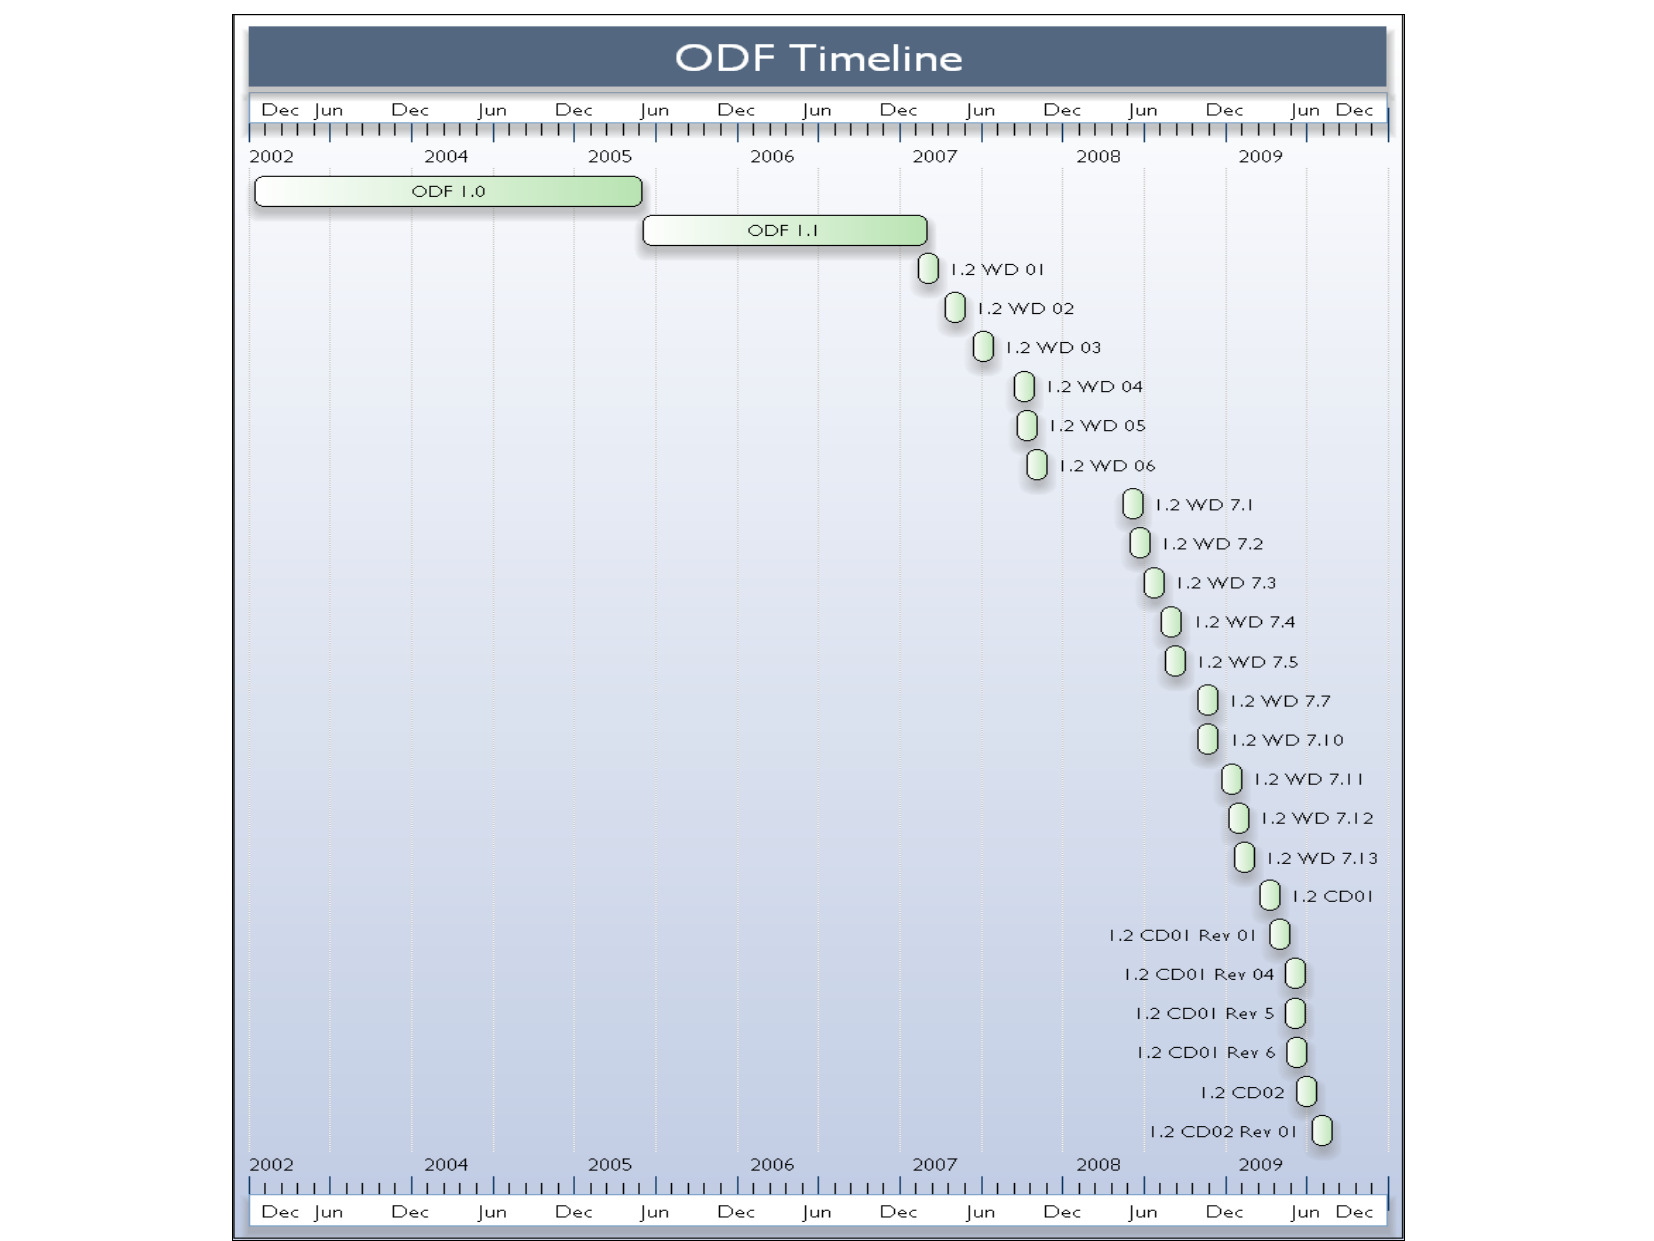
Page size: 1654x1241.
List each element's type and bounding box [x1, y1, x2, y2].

picture [232, 13, 1405, 1241]
